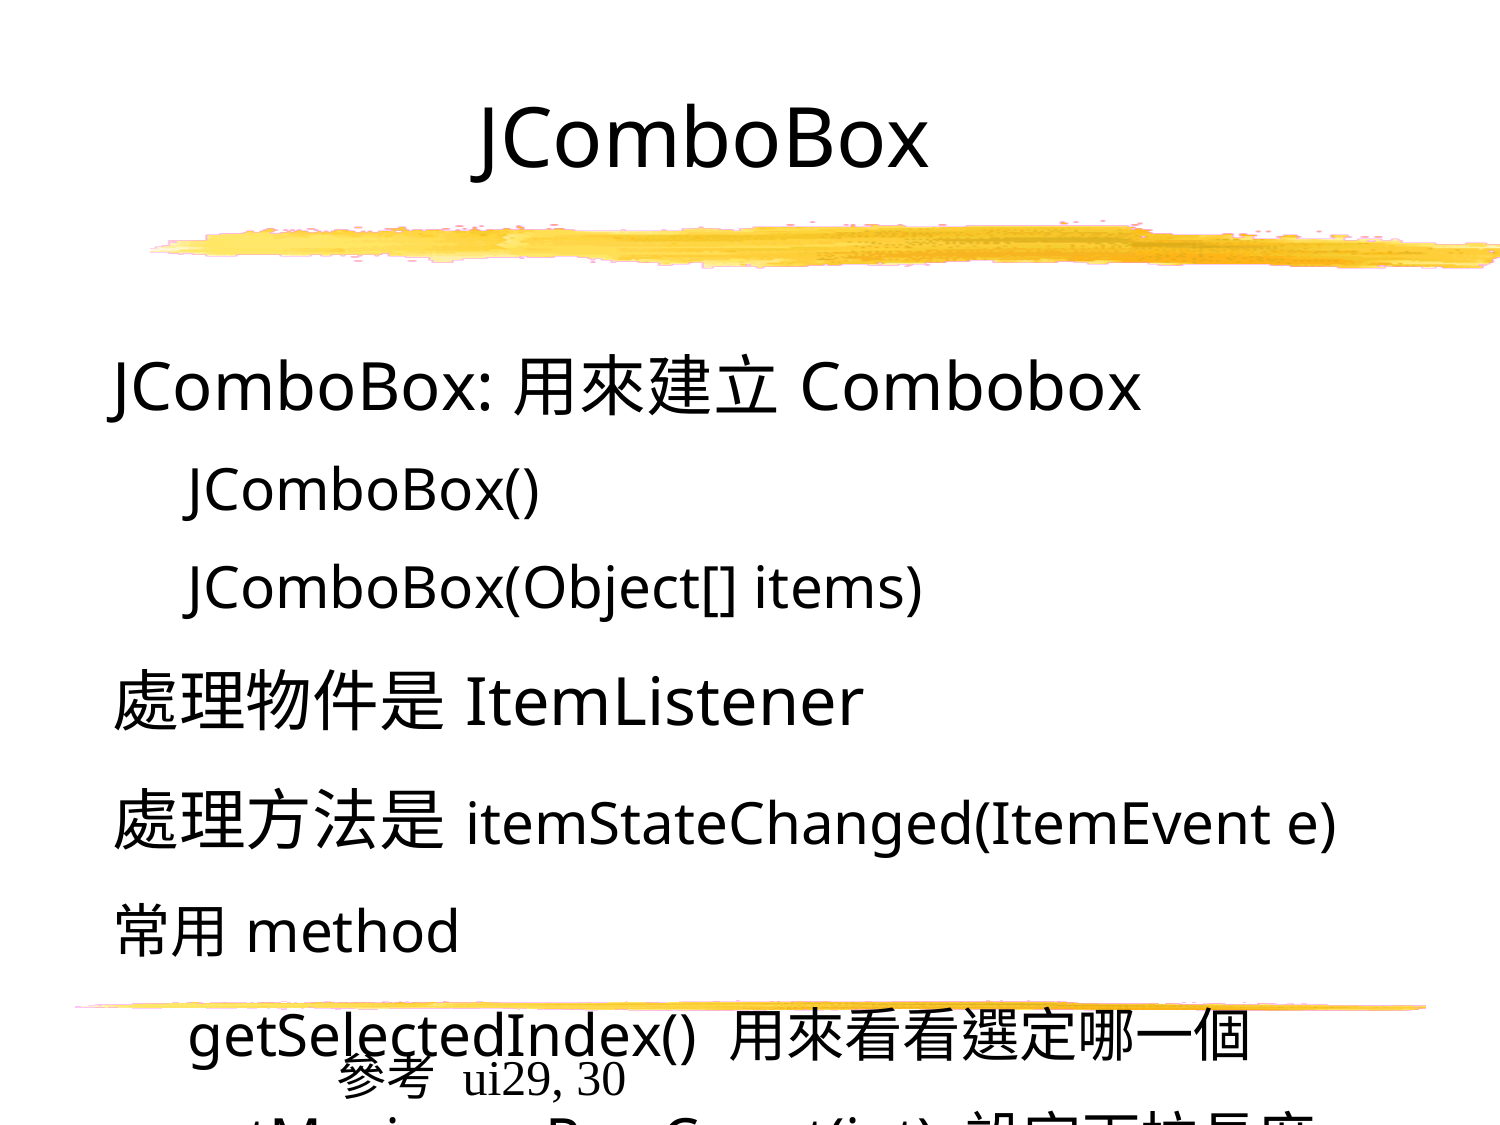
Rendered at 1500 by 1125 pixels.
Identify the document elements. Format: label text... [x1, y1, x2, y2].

picture [150, 215, 1500, 279]
text_box 參考 ui29, 30 [336, 1036, 730, 1100]
title JComboBox [66, 35, 1342, 226]
picture [75, 999, 1426, 1013]
list JComboBox:用來建立Combobox JComboBox() JComboBox(Object[] items) 處理物件是ItemListener 處理方法是itemStateChanged(ItemEvent e) 常用method getSelectedIndex() 用來看看選定哪一個 setMaximumRowCount(int) 設定下拉長度 [112, 324, 1388, 1001]
